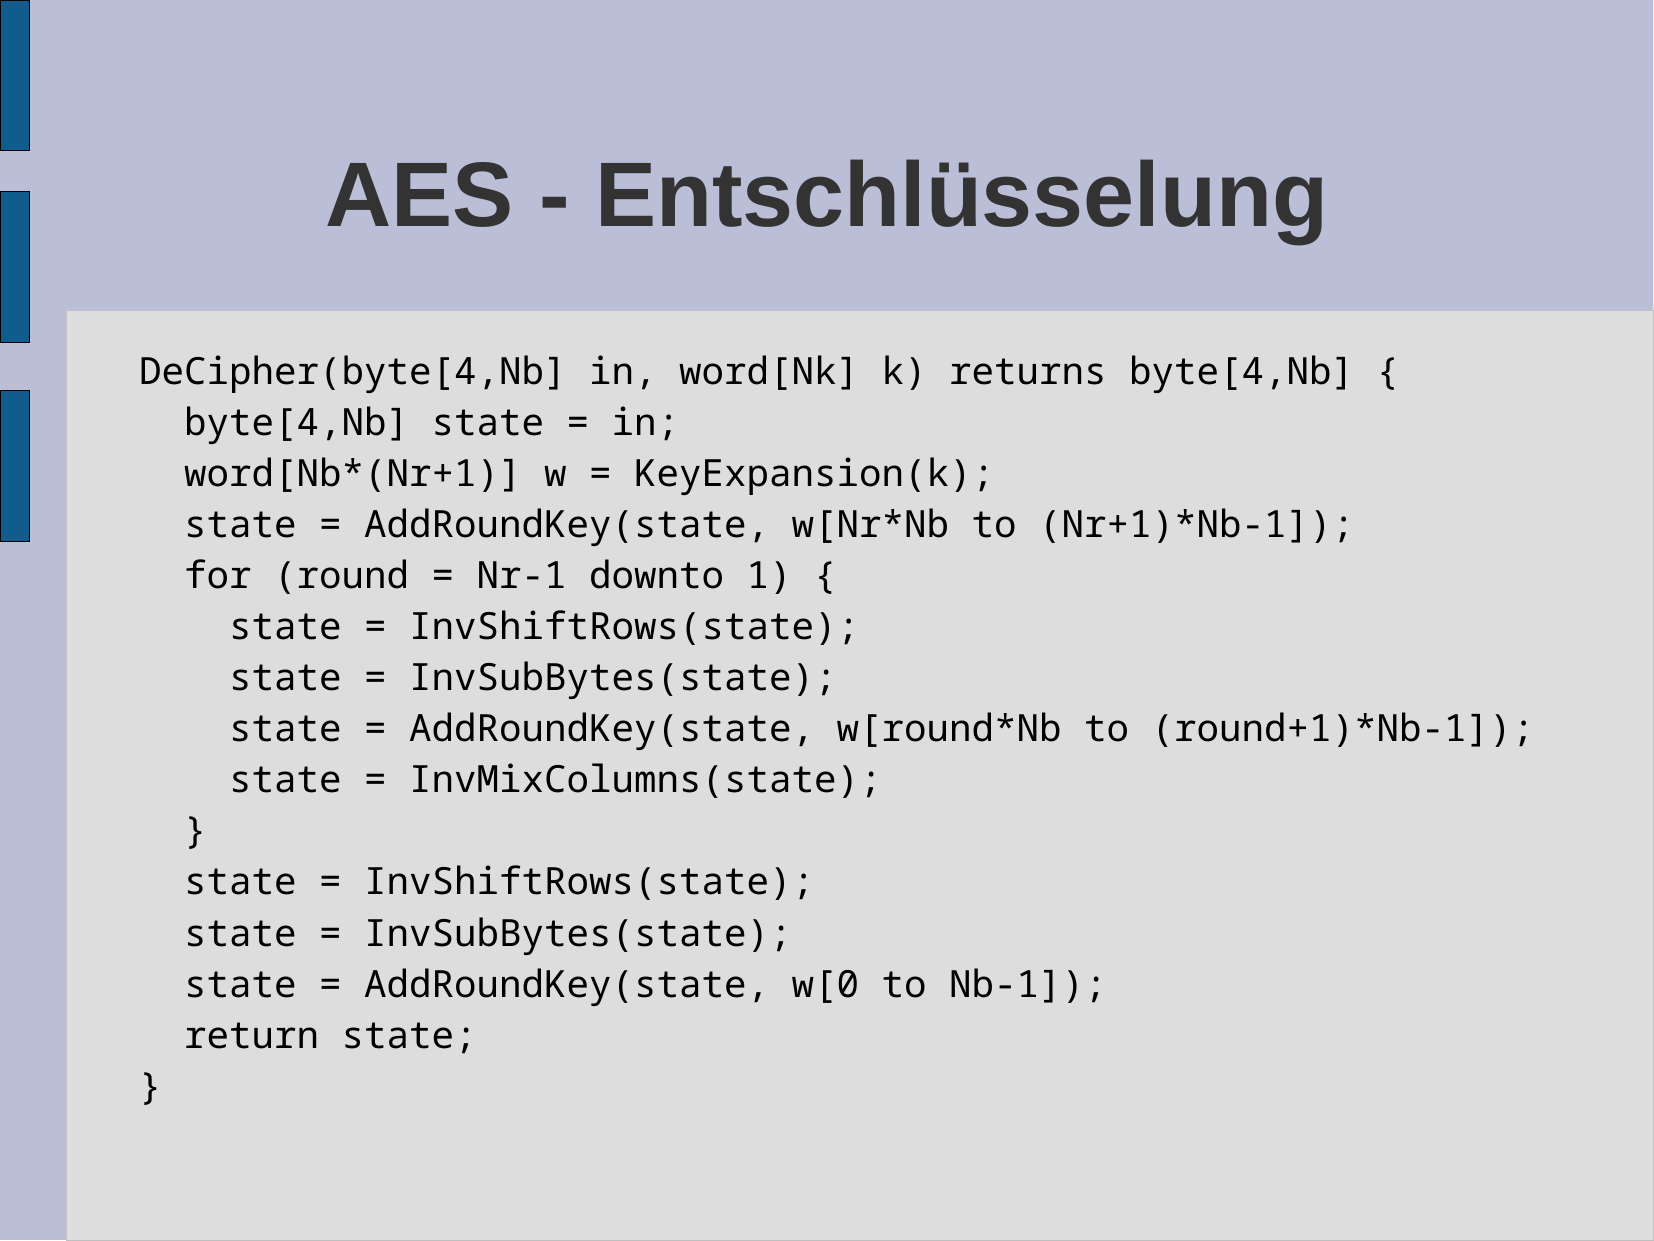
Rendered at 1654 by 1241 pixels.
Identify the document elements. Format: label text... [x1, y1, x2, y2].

title AES - Entschlüsselung [121, 91, 1534, 299]
list DeCipher(byte[4,Nb] in, word[Nk] k) returns byte[4,Nb] { byte[4,Nb] state = in; word[Nb*(Nr+1)] w = KeyExpansion(k); state = AddRoundKey(state, w[Nr*Nb to (Nr+1)*Nb-1]); for (round = Nr-1 downto 1) { state = InvShiftRows(state); state = InvSubBytes(state); state = AddRoundKey(state, w[round*Nb to (round+1)*Nb-1]); state = InvMixColumns(state); } state = InvShiftRows(state); state = InvSubBytes(state); state = AddRoundKey(state, w[0 to Nb-1]); return state; } [121, 344, 1595, 1127]
